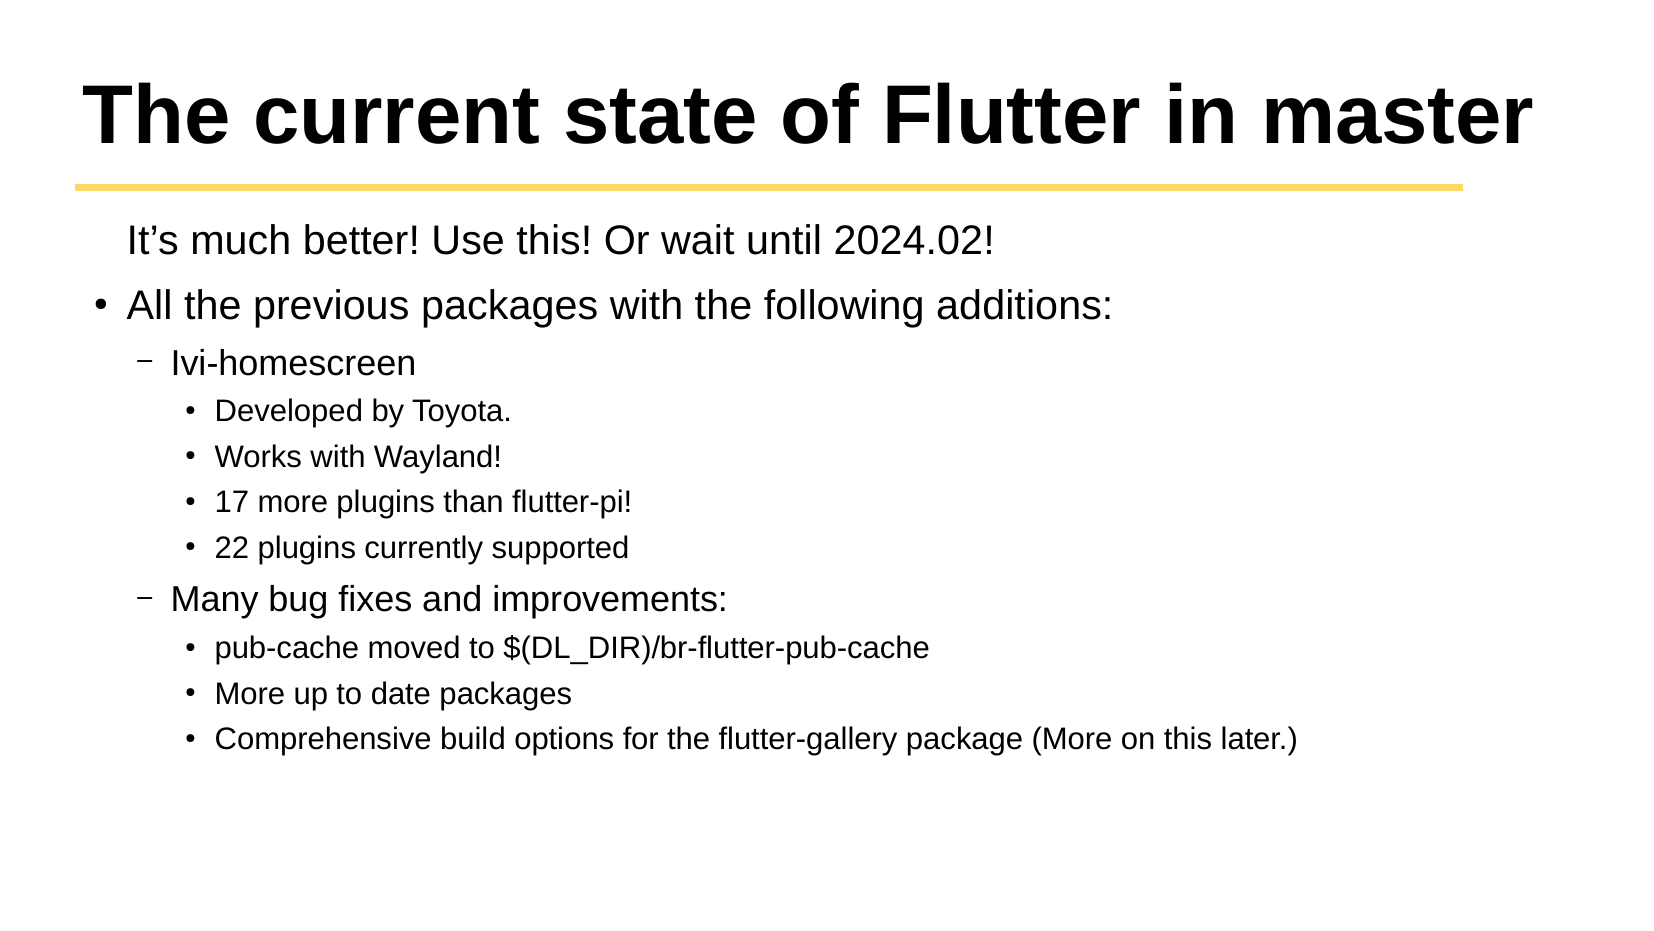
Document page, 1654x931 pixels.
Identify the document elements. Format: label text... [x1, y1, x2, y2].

title The current state of Flutter in master [82, 37, 1571, 193]
list It’s much better! Use this! Or wait until 2024.02! All the previous packages with the following additions: Ivi-homescreen Developed by Toyota. Works with Wayland! 17 more plugins than flutter-pi! 22 plugins currently supported Many bug fixes and improvements: pub-cache moved to $(DL_DIR)/br-flutter-pub-cache More up to date packages Comprehensive build options for the flutter-gallery package (More on this later.) [82, 217, 1571, 758]
